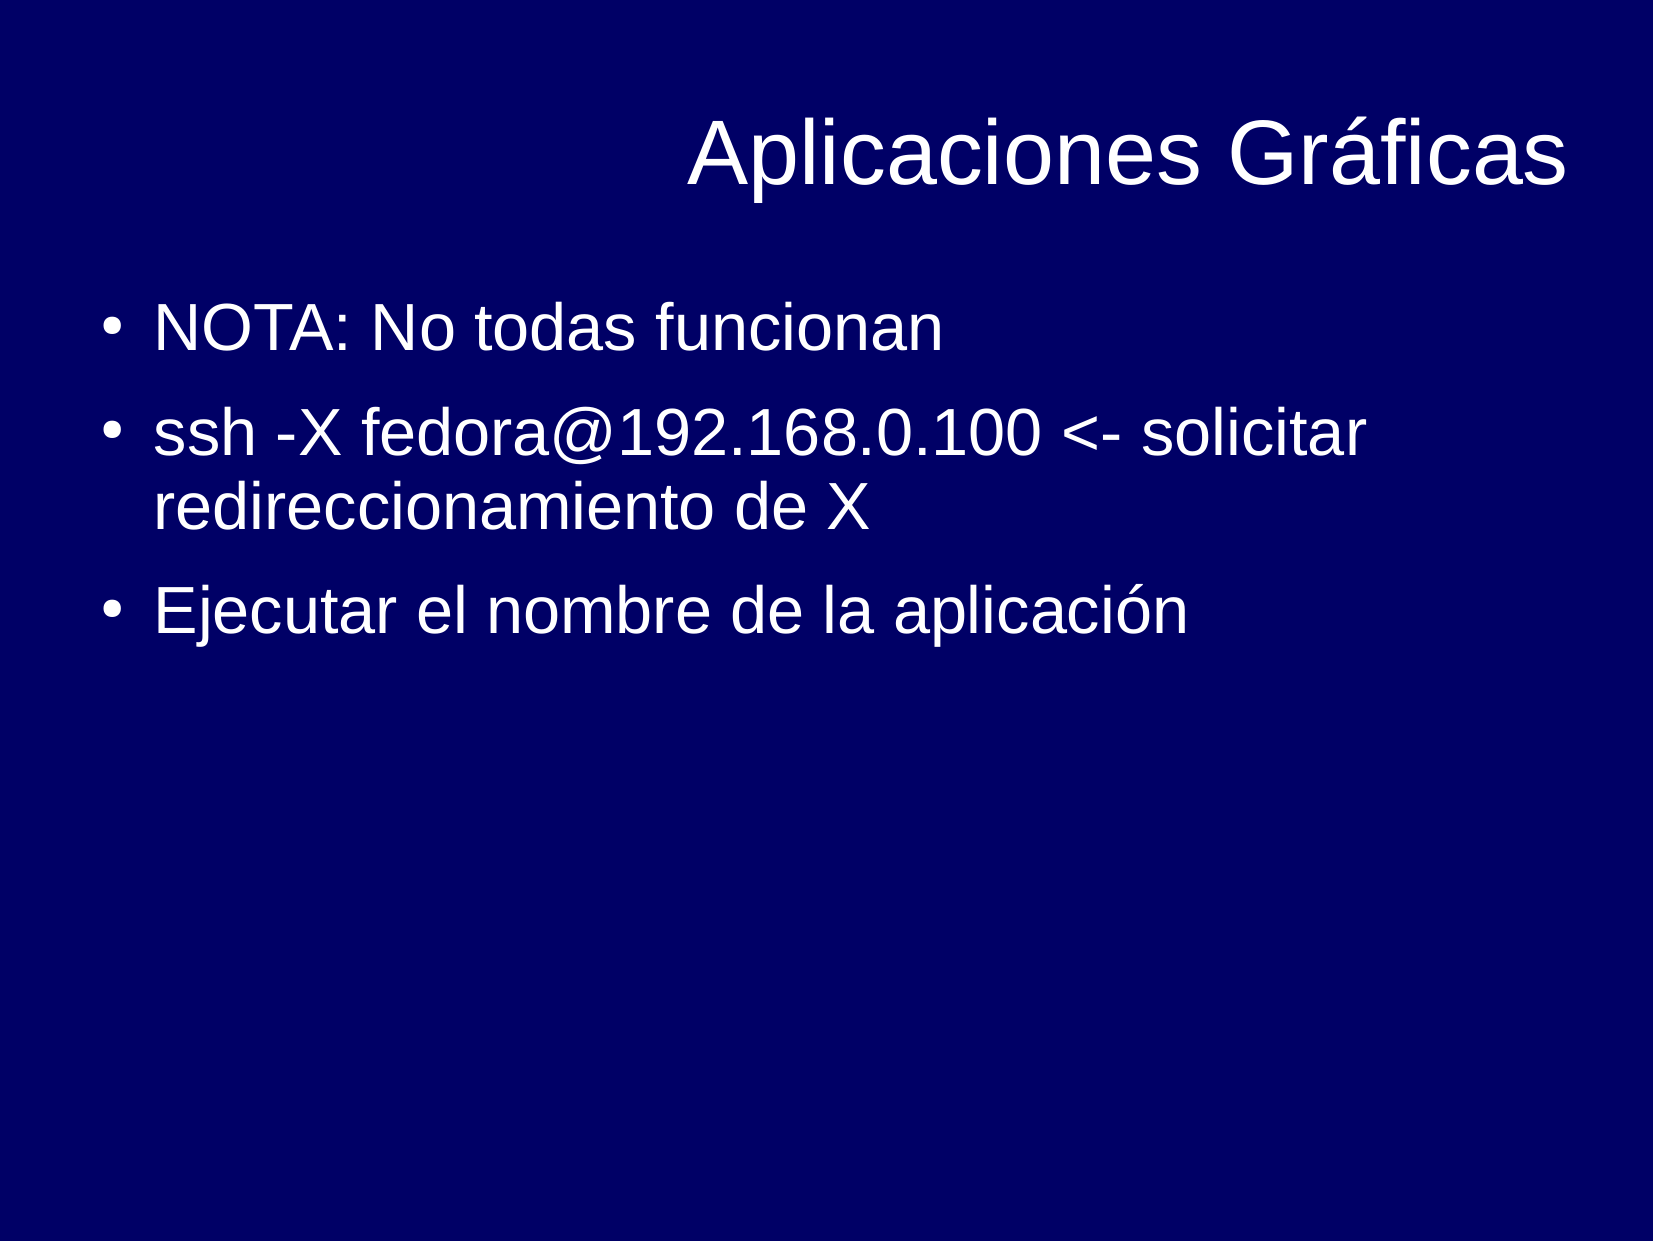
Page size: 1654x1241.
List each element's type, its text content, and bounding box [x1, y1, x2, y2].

title Aplicaciones Gráficas [82, 49, 1571, 257]
list NOTA: No todas funcionan ssh -X fedora@192.168.0.100 <- solicitar redireccionamiento de X Ejecutar el nombre de la aplicación [82, 290, 1571, 1010]
